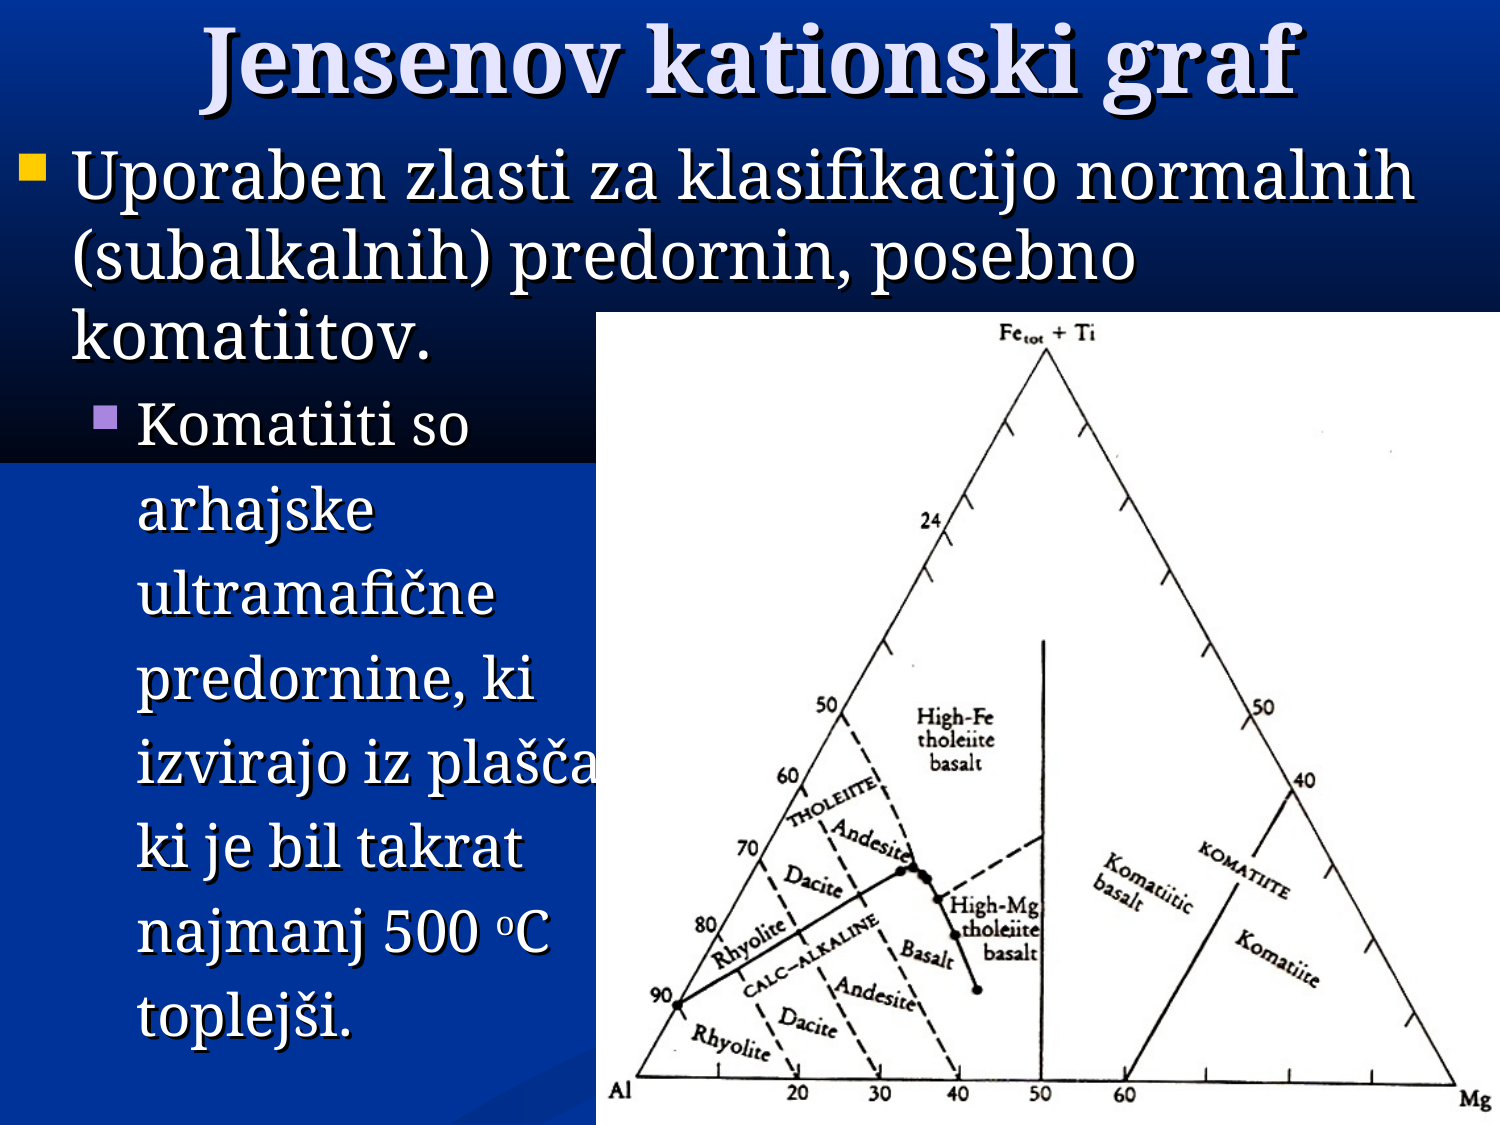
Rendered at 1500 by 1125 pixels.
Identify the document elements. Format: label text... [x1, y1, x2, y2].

list Uporaben zlasti za klasifikacijo normalnih (subalkalnih) predornin, posebno komatiitov. Komatiiti so arhajske ultramafične predornine, ki izvirajo iz plašča, ki je bil takrat najmanj 500 oC toplejši. [0, 125, 1500, 977]
title Jensenov kationski graf [74, 0, 1424, 120]
picture [596, 312, 1500, 1125]
